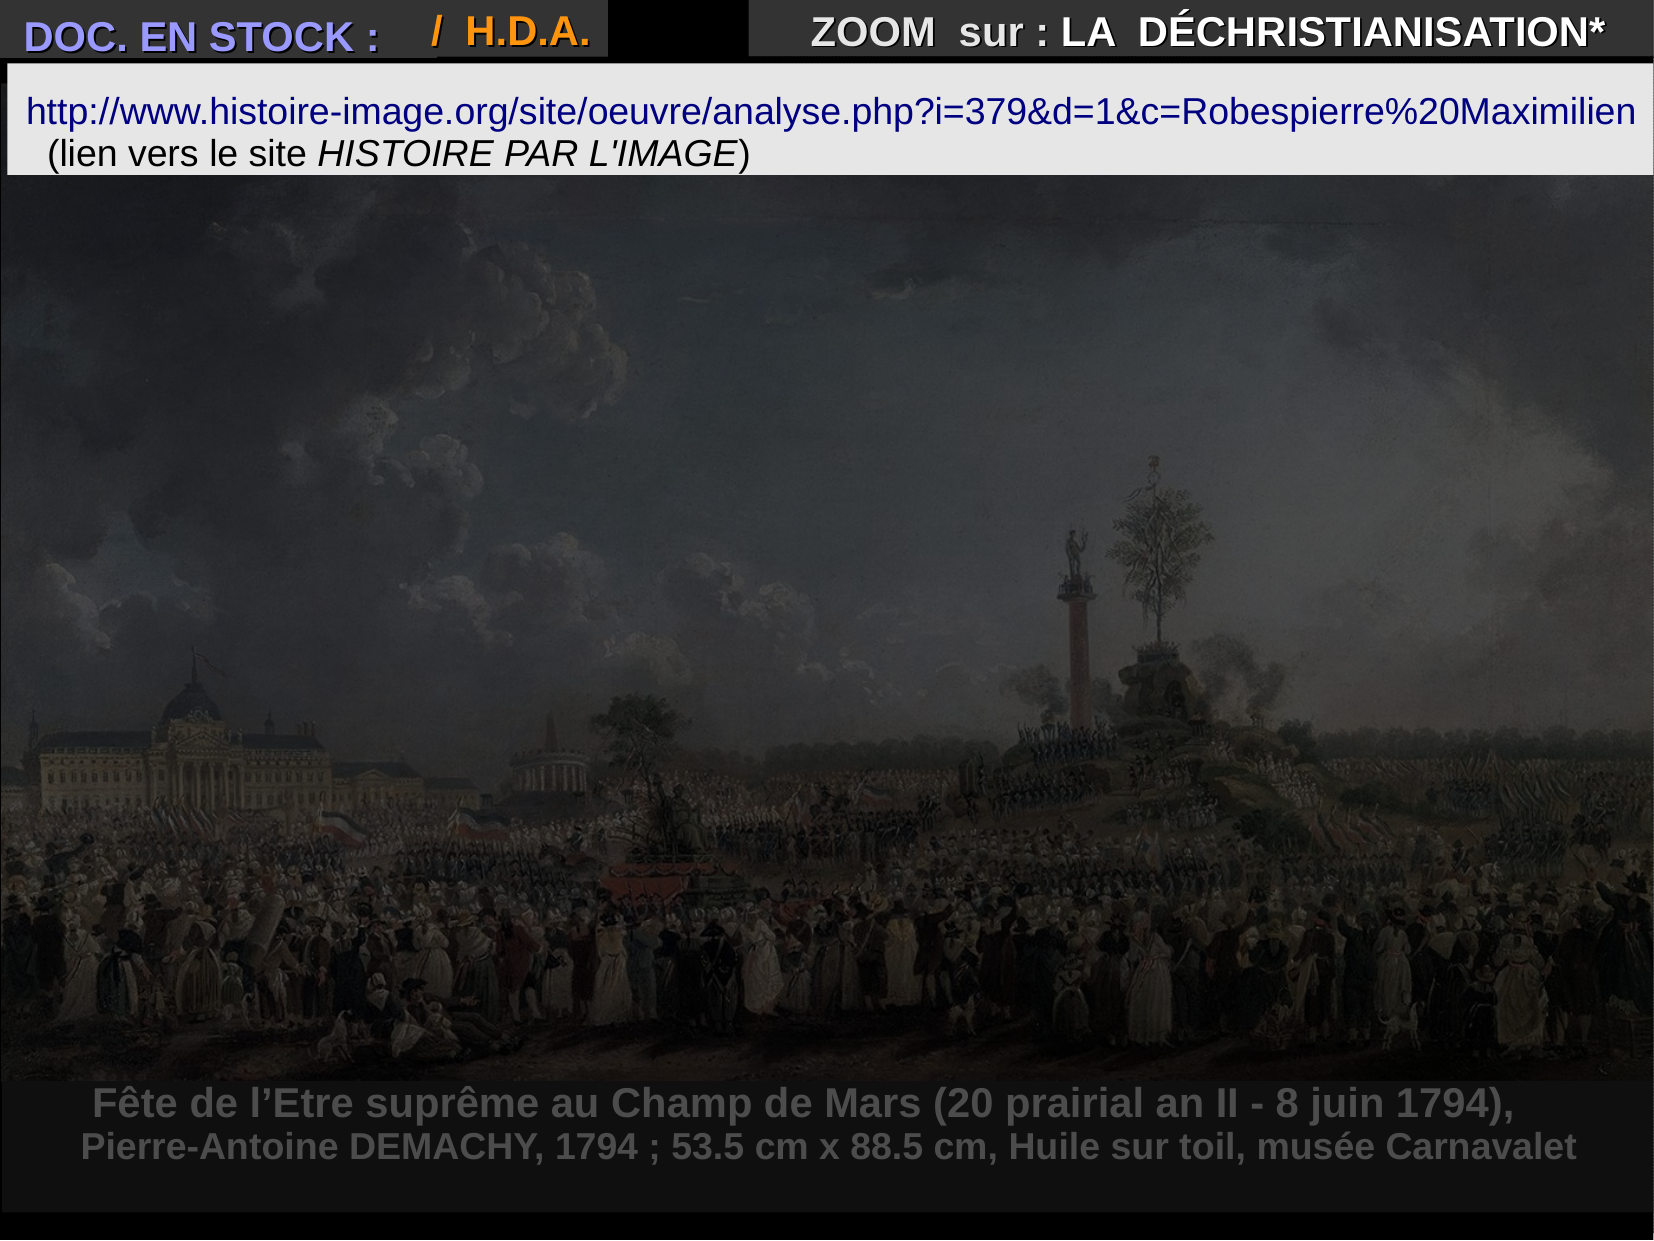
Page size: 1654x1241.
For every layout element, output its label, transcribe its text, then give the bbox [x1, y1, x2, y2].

text_box [0, 57, 1654, 1234]
text_box ZOOM sur : LA DÉCHRISTIANISATION* [747, 0, 1654, 57]
text_box http://www.histoire-image.org/site/oeuvre/analyse.php?i=379&d=1&c=Robespierre%20Maximilien (lien vers le site HISTOIRE PAR L'IMAGE) [11, 83, 1654, 182]
text_box / H.D.A. [399, 0, 608, 57]
text_box DOC. EN STOCK : [0, 0, 437, 58]
